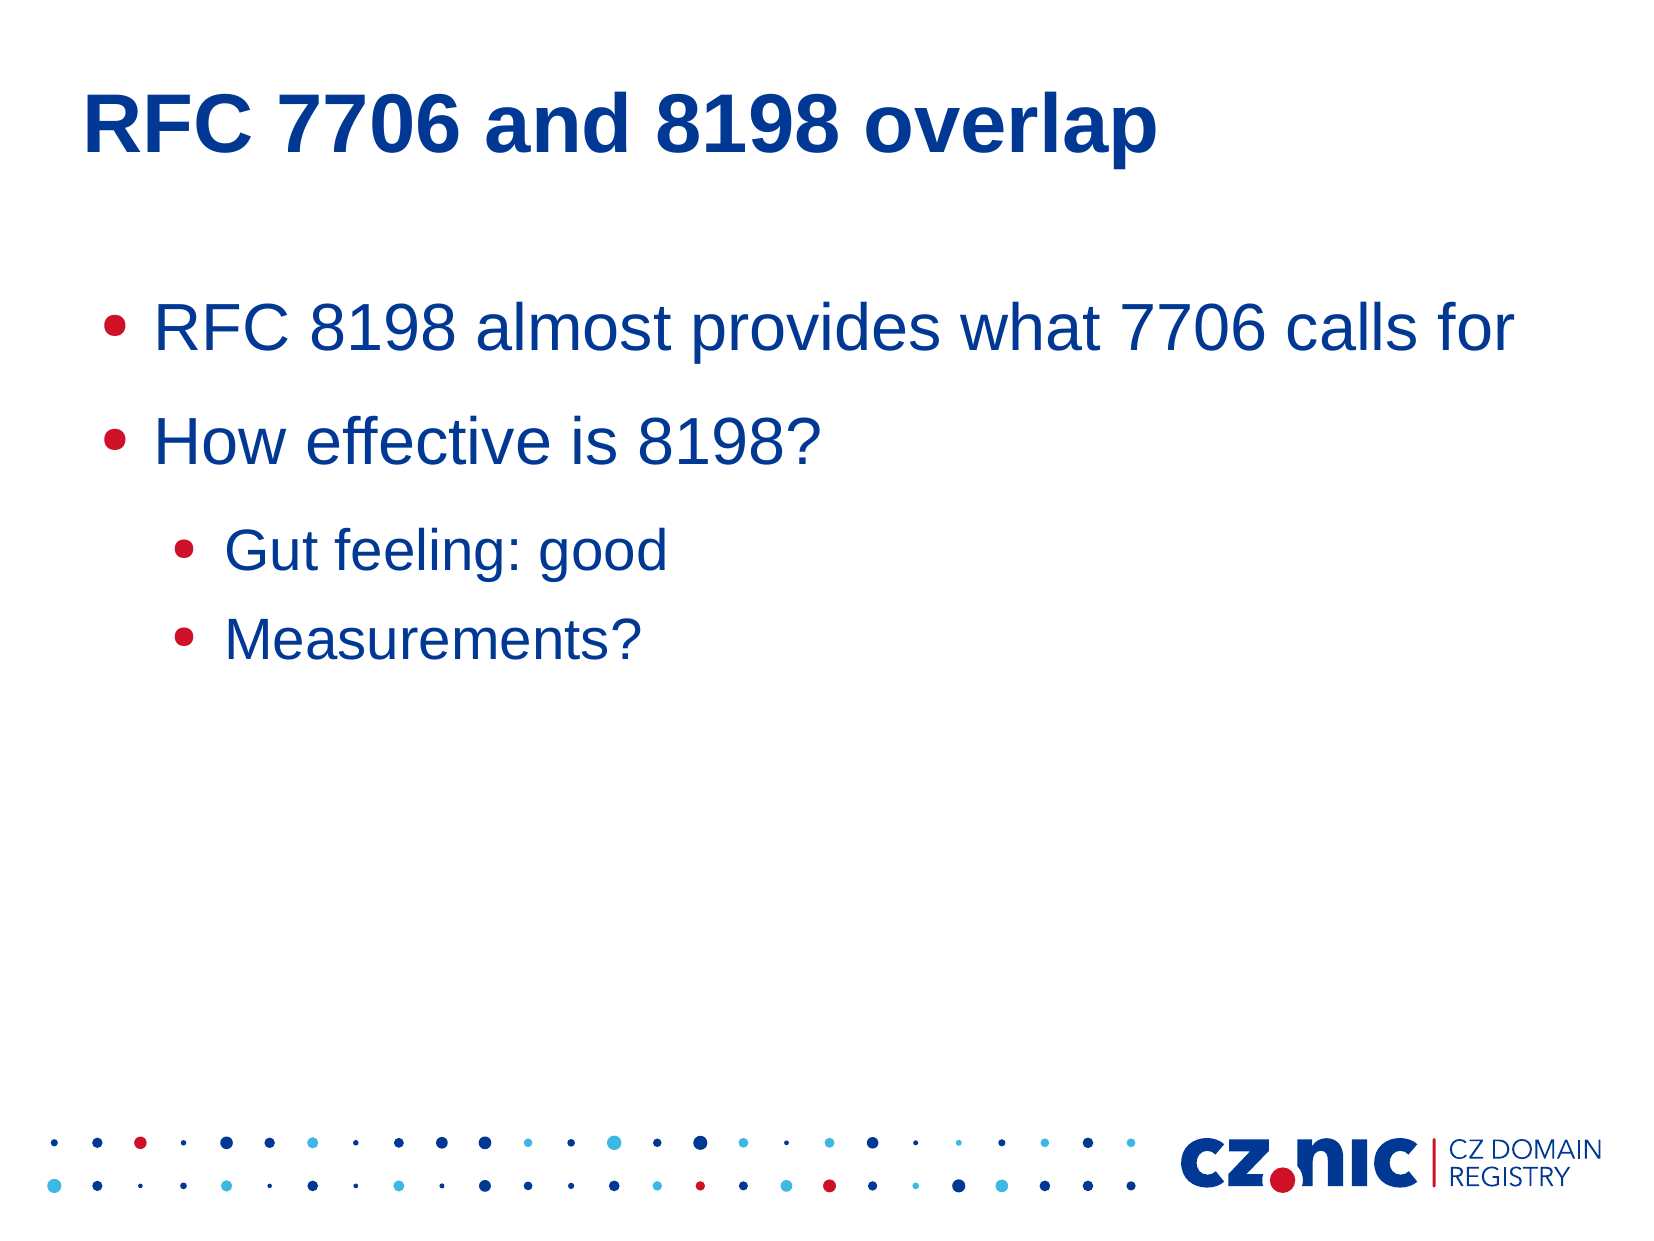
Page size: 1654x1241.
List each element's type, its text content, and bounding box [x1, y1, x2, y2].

title RFC 7706 and 8198 overlap [82, 70, 1571, 178]
list RFC 8198 almost provides what 7706 calls for How effective is 8198? Gut feeling: good Measurements? [82, 290, 1571, 1010]
